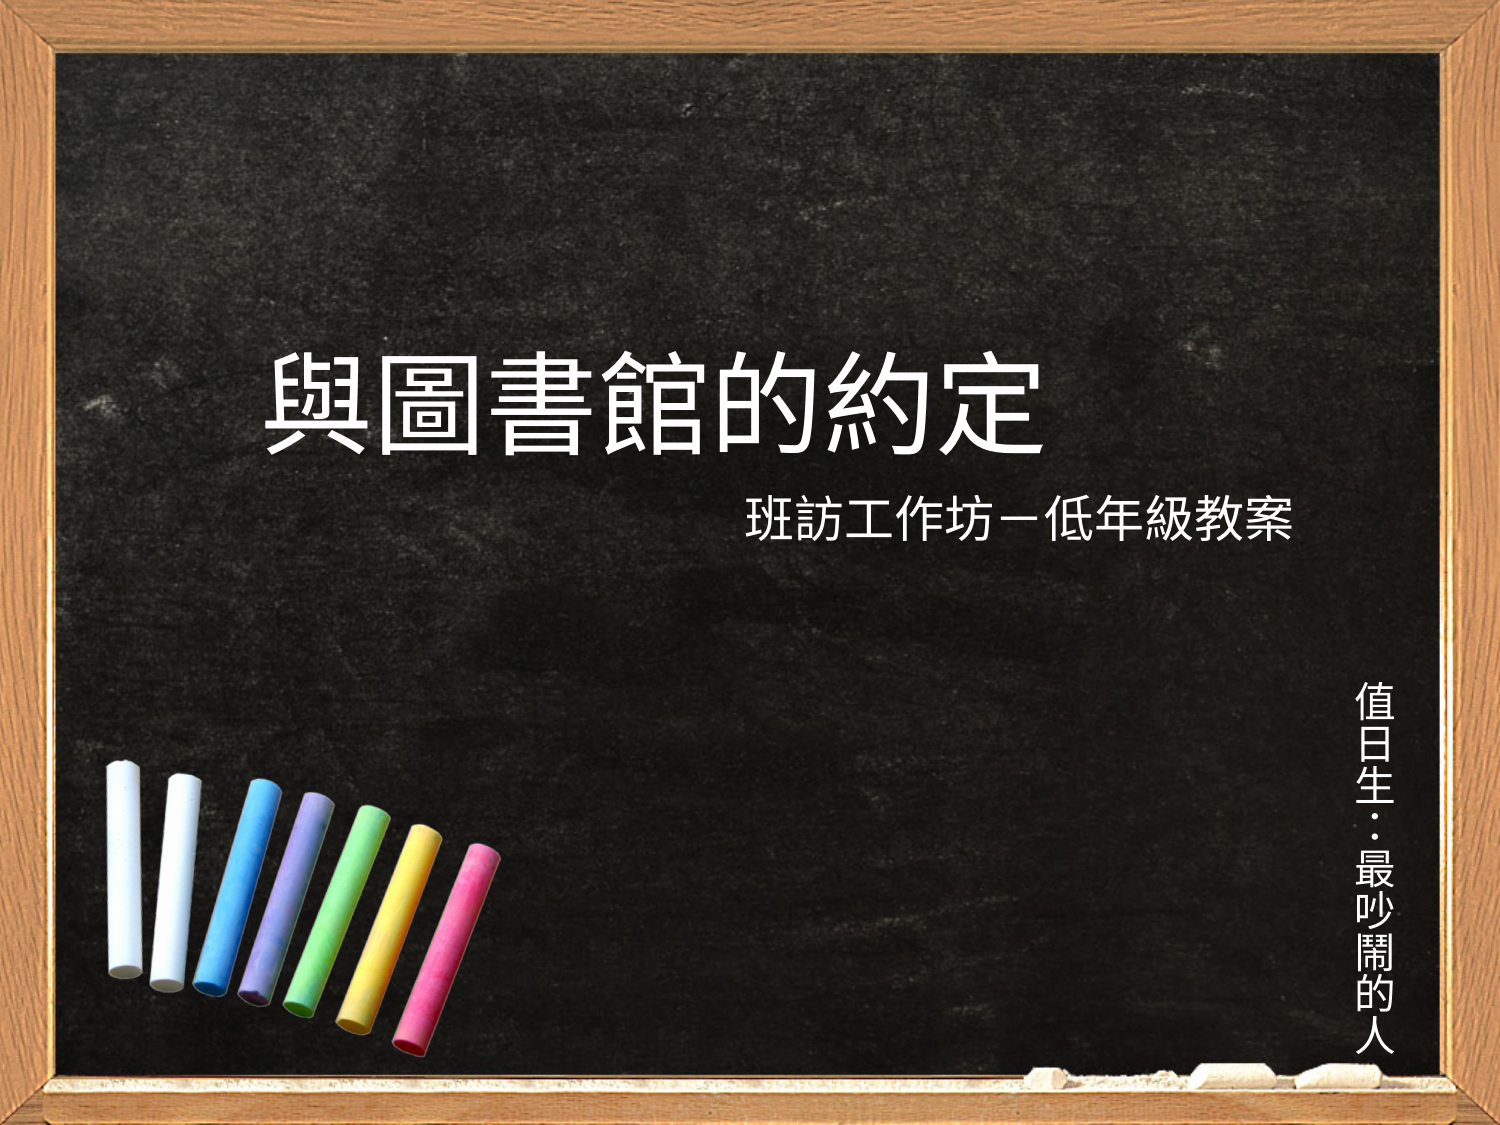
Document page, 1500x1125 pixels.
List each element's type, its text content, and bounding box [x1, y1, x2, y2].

picture [0, 0, 1500, 1125]
text_box 班訪工作坊－低年級教案 [729, 479, 1310, 555]
text_box 值日生：最吵鬧的人 [1325, 666, 1407, 1060]
text_box 與圖書館的約定 [246, 326, 1064, 477]
